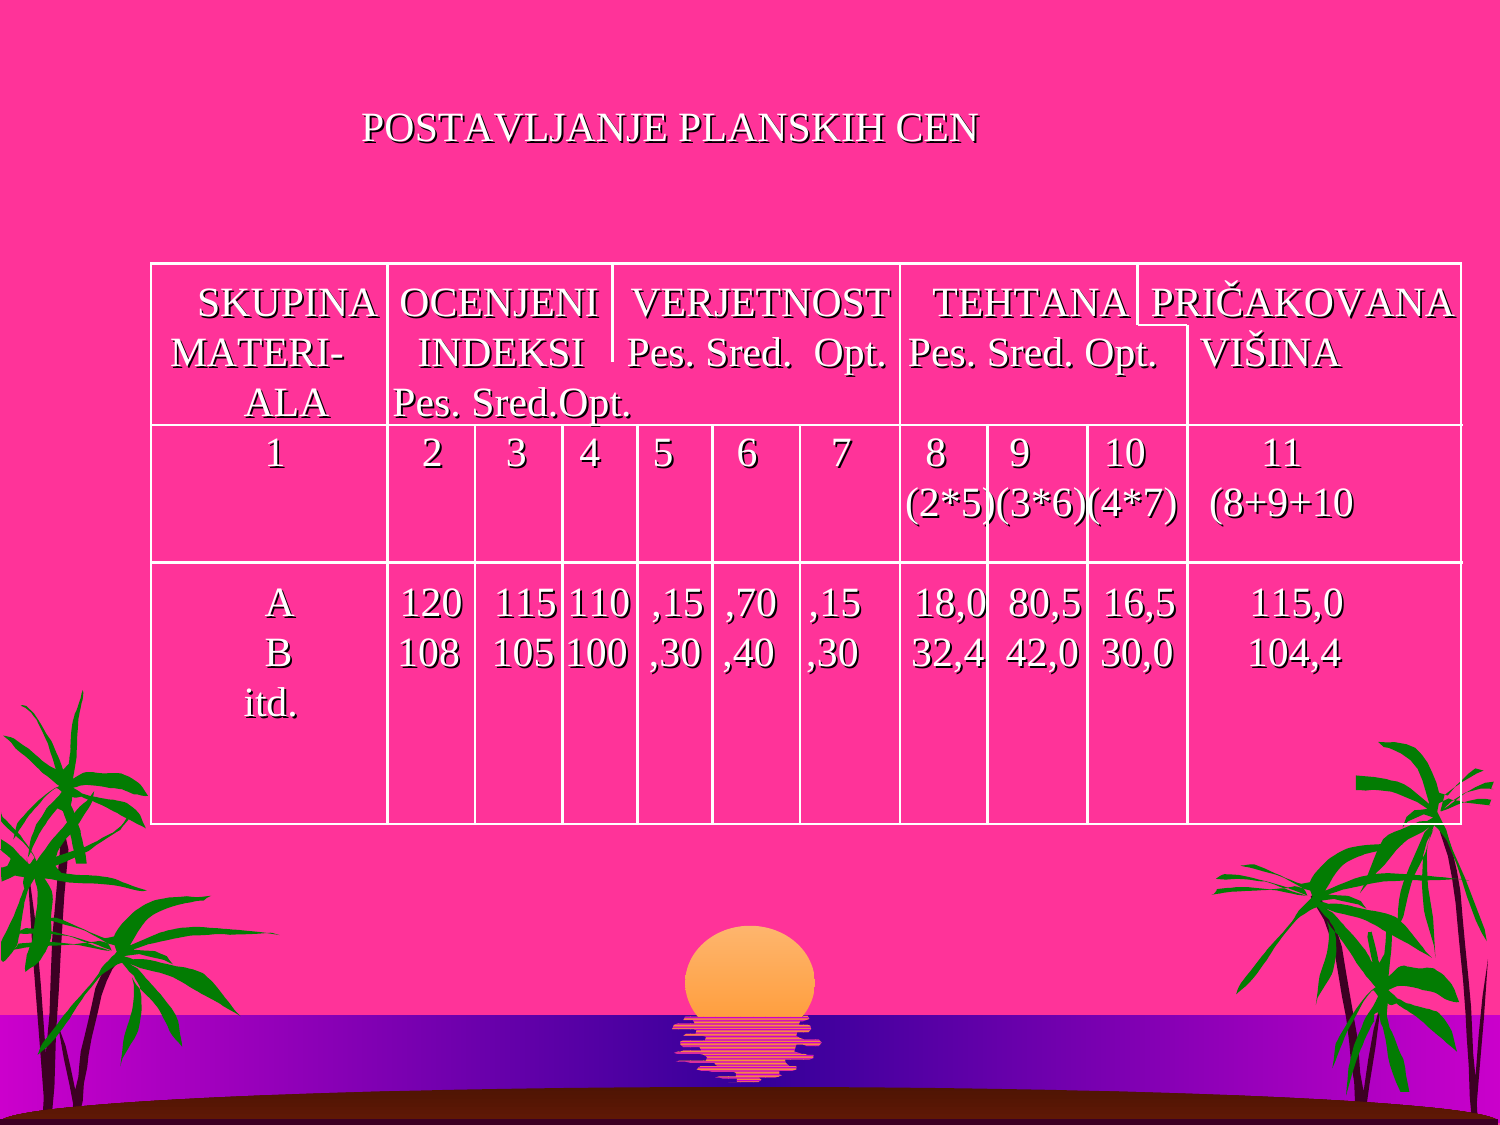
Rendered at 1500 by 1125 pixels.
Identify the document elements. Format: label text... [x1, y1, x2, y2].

text_box MATERI- INDEKSI Pes. Sred. Opt. Pes. Sred. Opt. VIŠINA ALA Pes. Sred.Opt. 1 2 3 4 5 6 7 8 9 10 11 (2*5)(3*6)(4*7) (8+9+10 A 120 115 110 ,15 ,70 ,15 18,0 80,5 16,5 115,0 B 108 105 100 ,30 ,40 ,30 32,4 42,0 30,0 104,4 itd. [1189, 426, 1370, 561]
text_box MATERI- INDEKSI Pes. Sred. Opt. Pes. Sred. Opt. VIŠINA ALA Pes. Sred.Opt. 1 2 3 4 5 6 7 8 9 10 11 (2*5)(3*6)(4*7) (8+9+10 A 120 115 110 ,15 ,70 ,15 18,0 80,5 16,5 115,0 B 108 105 100 ,30 ,40 ,30 32,4 42,0 30,0 104,4 itd. [476, 564, 561, 733]
text_box MATERI- INDEKSI Pes. Sred. Opt. Pes. Sred. Opt. VIŠINA ALA Pes. Sred.Opt. 1 2 3 4 5 6 7 8 9 10 11 (2*5)(3*6)(4*7) (8+9+10 A 120 115 110 ,15 ,70 ,15 18,0 80,5 16,5 115,0 B 108 105 100 ,30 ,40 ,30 32,4 42,0 30,0 104,4 itd. [801, 426, 899, 561]
text_box SKUPINA OCENJENI VERJETNOST TEHTANA PRIČAKOVANA [901, 267, 1136, 317]
text_box MATERI- INDEKSI Pes. Sred. Opt. Pes. Sred. Opt. VIŠINA ALA Pes. Sred.Opt. 1 2 3 4 5 6 7 8 9 10 11 (2*5)(3*6)(4*7) (8+9+10 A 120 115 110 ,15 ,70 ,15 18,0 80,5 16,5 115,0 B 108 105 100 ,30 ,40 ,30 32,4 42,0 30,0 104,4 itd. [714, 564, 799, 733]
text_box MATERI- INDEKSI Pes. Sred. Opt. Pes. Sred. Opt. VIŠINA ALA Pes. Sred.Opt. 1 2 3 4 5 6 7 8 9 10 11 (2*5)(3*6)(4*7) (8+9+10 A 120 115 110 ,15 ,70 ,15 18,0 80,5 16,5 115,0 B 108 105 100 ,30 ,40 ,30 32,4 42,0 30,0 104,4 itd. [1089, 426, 1186, 561]
text_box MATERI- INDEKSI Pes. Sred. Opt. Pes. Sred. Opt. VIŠINA ALA Pes. Sred.Opt. 1 2 3 4 5 6 7 8 9 10 11 (2*5)(3*6)(4*7) (8+9+10 A 120 115 110 ,15 ,70 ,15 18,0 80,5 16,5 115,0 B 108 105 100 ,30 ,40 ,30 32,4 42,0 30,0 104,4 itd. [989, 426, 1086, 561]
text_box SKUPINA OCENJENI VERJETNOST TEHTANA PRIČAKOVANA [614, 267, 899, 317]
text_box MATERI- INDEKSI Pes. Sred. Opt. Pes. Sred. Opt. VIŠINA ALA Pes. Sred.Opt. 1 2 3 4 5 6 7 8 9 10 11 (2*5)(3*6)(4*7) (8+9+10 A 120 115 110 ,15 ,70 ,15 18,0 80,5 16,5 115,0 B 108 105 100 ,30 ,40 ,30 32,4 42,0 30,0 104,4 itd. [389, 426, 474, 561]
text_box SKUPINA OCENJENI VERJETNOST TEHTANA PRIČAKOVANA [182, 267, 386, 317]
text_box MATERI- INDEKSI Pes. Sred. Opt. Pes. Sred. Opt. VIŠINA ALA Pes. Sred.Opt. 1 2 3 4 5 6 7 8 9 10 11 (2*5)(3*6)(4*7) (8+9+10 A 120 115 110 ,15 ,70 ,15 18,0 80,5 16,5 115,0 B 108 105 100 ,30 ,40 ,30 32,4 42,0 30,0 104,4 itd. [801, 564, 899, 733]
text_box SKUPINA OCENJENI VERJETNOST TEHTANA PRIČAKOVANA [389, 267, 611, 317]
text_box SKUPINA OCENJENI VERJETNOST TEHTANA PRIČAKOVANA [1139, 267, 1460, 333]
picture [672, 1015, 822, 1083]
text_box POSTAVLJANJE PLANSKIH CEN [346, 92, 995, 158]
text_box MATERI- INDEKSI Pes. Sred. Opt. Pes. Sred. Opt. VIŠINA ALA Pes. Sred.Opt. 1 2 3 4 5 6 7 8 9 10 11 (2*5)(3*6)(4*7) (8+9+10 A 120 115 110 ,15 ,70 ,15 18,0 80,5 16,5 115,0 B 108 105 100 ,30 ,40 ,30 32,4 42,0 30,0 104,4 itd. [1189, 564, 1370, 733]
text_box MATERI- INDEKSI Pes. Sred. Opt. Pes. Sred. Opt. VIŠINA ALA Pes. Sred.Opt. 1 2 3 4 5 6 7 8 9 10 11 (2*5)(3*6)(4*7) (8+9+10 A 120 115 110 ,15 ,70 ,15 18,0 80,5 16,5 115,0 B 108 105 100 ,30 ,40 ,30 32,4 42,0 30,0 104,4 itd. [901, 426, 986, 561]
text_box MATERI- INDEKSI Pes. Sred. Opt. Pes. Sred. Opt. VIŠINA ALA Pes. Sred.Opt. 1 2 3 4 5 6 7 8 9 10 11 (2*5)(3*6)(4*7) (8+9+10 A 120 115 110 ,15 ,70 ,15 18,0 80,5 16,5 115,0 B 108 105 100 ,30 ,40 ,30 32,4 42,0 30,0 104,4 itd. [989, 564, 1086, 733]
text_box MATERI- INDEKSI Pes. Sred. Opt. Pes. Sred. Opt. VIŠINA ALA Pes. Sred.Opt. 1 2 3 4 5 6 7 8 9 10 11 (2*5)(3*6)(4*7) (8+9+10 A 120 115 110 ,15 ,70 ,15 18,0 80,5 16,5 115,0 B 108 105 100 ,30 ,40 ,30 32,4 42,0 30,0 104,4 itd. [1139, 317, 1370, 424]
text_box MATERI- INDEKSI Pes. Sred. Opt. Pes. Sred. Opt. VIŠINA ALA Pes. Sred.Opt. 1 2 3 4 5 6 7 8 9 10 11 (2*5)(3*6)(4*7) (8+9+10 A 120 115 110 ,15 ,70 ,15 18,0 80,5 16,5 115,0 B 108 105 100 ,30 ,40 ,30 32,4 42,0 30,0 104,4 itd. [564, 426, 636, 561]
text_box MATERI- INDEKSI Pes. Sred. Opt. Pes. Sred. Opt. VIŠINA ALA Pes. Sred.Opt. 1 2 3 4 5 6 7 8 9 10 11 (2*5)(3*6)(4*7) (8+9+10 A 120 115 110 ,15 ,70 ,15 18,0 80,5 16,5 115,0 B 108 105 100 ,30 ,40 ,30 32,4 42,0 30,0 104,4 itd. [154, 426, 386, 561]
text_box MATERI- INDEKSI Pes. Sred. Opt. Pes. Sred. Opt. VIŠINA ALA Pes. Sred.Opt. 1 2 3 4 5 6 7 8 9 10 11 (2*5)(3*6)(4*7) (8+9+10 A 120 115 110 ,15 ,70 ,15 18,0 80,5 16,5 115,0 B 108 105 100 ,30 ,40 ,30 32,4 42,0 30,0 104,4 itd. [476, 426, 561, 561]
text_box MATERI- INDEKSI Pes. Sred. Opt. Pes. Sred. Opt. VIŠINA ALA Pes. Sred.Opt. 1 2 3 4 5 6 7 8 9 10 11 (2*5)(3*6)(4*7) (8+9+10 A 120 115 110 ,15 ,70 ,15 18,0 80,5 16,5 115,0 B 108 105 100 ,30 ,40 ,30 32,4 42,0 30,0 104,4 itd. [639, 564, 711, 733]
text_box MATERI- INDEKSI Pes. Sred. Opt. Pes. Sred. Opt. VIŠINA ALA Pes. Sred.Opt. 1 2 3 4 5 6 7 8 9 10 11 (2*5)(3*6)(4*7) (8+9+10 A 120 115 110 ,15 ,70 ,15 18,0 80,5 16,5 115,0 B 108 105 100 ,30 ,40 ,30 32,4 42,0 30,0 104,4 itd. [1089, 564, 1186, 733]
text_box MATERI- INDEKSI Pes. Sred. Opt. Pes. Sred. Opt. VIŠINA ALA Pes. Sred.Opt. 1 2 3 4 5 6 7 8 9 10 11 (2*5)(3*6)(4*7) (8+9+10 A 120 115 110 ,15 ,70 ,15 18,0 80,5 16,5 115,0 B 108 105 100 ,30 ,40 ,30 32,4 42,0 30,0 104,4 itd. [901, 564, 986, 733]
text_box MATERI- INDEKSI Pes. Sred. Opt. Pes. Sred. Opt. VIŠINA ALA Pes. Sred.Opt. 1 2 3 4 5 6 7 8 9 10 11 (2*5)(3*6)(4*7) (8+9+10 A 120 115 110 ,15 ,70 ,15 18,0 80,5 16,5 115,0 B 108 105 100 ,30 ,40 ,30 32,4 42,0 30,0 104,4 itd. [389, 317, 899, 424]
text_box MATERI- INDEKSI Pes. Sred. Opt. Pes. Sred. Opt. VIŠINA ALA Pes. Sred.Opt. 1 2 3 4 5 6 7 8 9 10 11 (2*5)(3*6)(4*7) (8+9+10 A 120 115 110 ,15 ,70 ,15 18,0 80,5 16,5 115,0 B 108 105 100 ,30 ,40 ,30 32,4 42,0 30,0 104,4 itd. [714, 426, 799, 561]
text_box MATERI- INDEKSI Pes. Sred. Opt. Pes. Sred. Opt. VIŠINA ALA Pes. Sred.Opt. 1 2 3 4 5 6 7 8 9 10 11 (2*5)(3*6)(4*7) (8+9+10 A 120 115 110 ,15 ,70 ,15 18,0 80,5 16,5 115,0 B 108 105 100 ,30 ,40 ,30 32,4 42,0 30,0 104,4 itd. [154, 564, 386, 733]
text_box MATERI- INDEKSI Pes. Sred. Opt. Pes. Sred. Opt. VIŠINA ALA Pes. Sred.Opt. 1 2 3 4 5 6 7 8 9 10 11 (2*5)(3*6)(4*7) (8+9+10 A 120 115 110 ,15 ,70 ,15 18,0 80,5 16,5 115,0 B 108 105 100 ,30 ,40 ,30 32,4 42,0 30,0 104,4 itd. [564, 564, 636, 733]
text_box MATERI- INDEKSI Pes. Sred. Opt. Pes. Sred. Opt. VIŠINA ALA Pes. Sred.Opt. 1 2 3 4 5 6 7 8 9 10 11 (2*5)(3*6)(4*7) (8+9+10 A 120 115 110 ,15 ,70 ,15 18,0 80,5 16,5 115,0 B 108 105 100 ,30 ,40 ,30 32,4 42,0 30,0 104,4 itd. [154, 317, 386, 424]
text_box MATERI- INDEKSI Pes. Sred. Opt. Pes. Sred. Opt. VIŠINA ALA Pes. Sred.Opt. 1 2 3 4 5 6 7 8 9 10 11 (2*5)(3*6)(4*7) (8+9+10 A 120 115 110 ,15 ,70 ,15 18,0 80,5 16,5 115,0 B 108 105 100 ,30 ,40 ,30 32,4 42,0 30,0 104,4 itd. [639, 426, 711, 561]
text_box MATERI- INDEKSI Pes. Sred. Opt. Pes. Sred. Opt. VIŠINA ALA Pes. Sred.Opt. 1 2 3 4 5 6 7 8 9 10 11 (2*5)(3*6)(4*7) (8+9+10 A 120 115 110 ,15 ,70 ,15 18,0 80,5 16,5 115,0 B 108 105 100 ,30 ,40 ,30 32,4 42,0 30,0 104,4 itd. [389, 564, 474, 733]
text_box MATERI- INDEKSI Pes. Sred. Opt. Pes. Sred. Opt. VIŠINA ALA Pes. Sred.Opt. 1 2 3 4 5 6 7 8 9 10 11 (2*5)(3*6)(4*7) (8+9+10 A 120 115 110 ,15 ,70 ,15 18,0 80,5 16,5 115,0 B 108 105 100 ,30 ,40 ,30 32,4 42,0 30,0 104,4 itd. [901, 317, 1186, 424]
